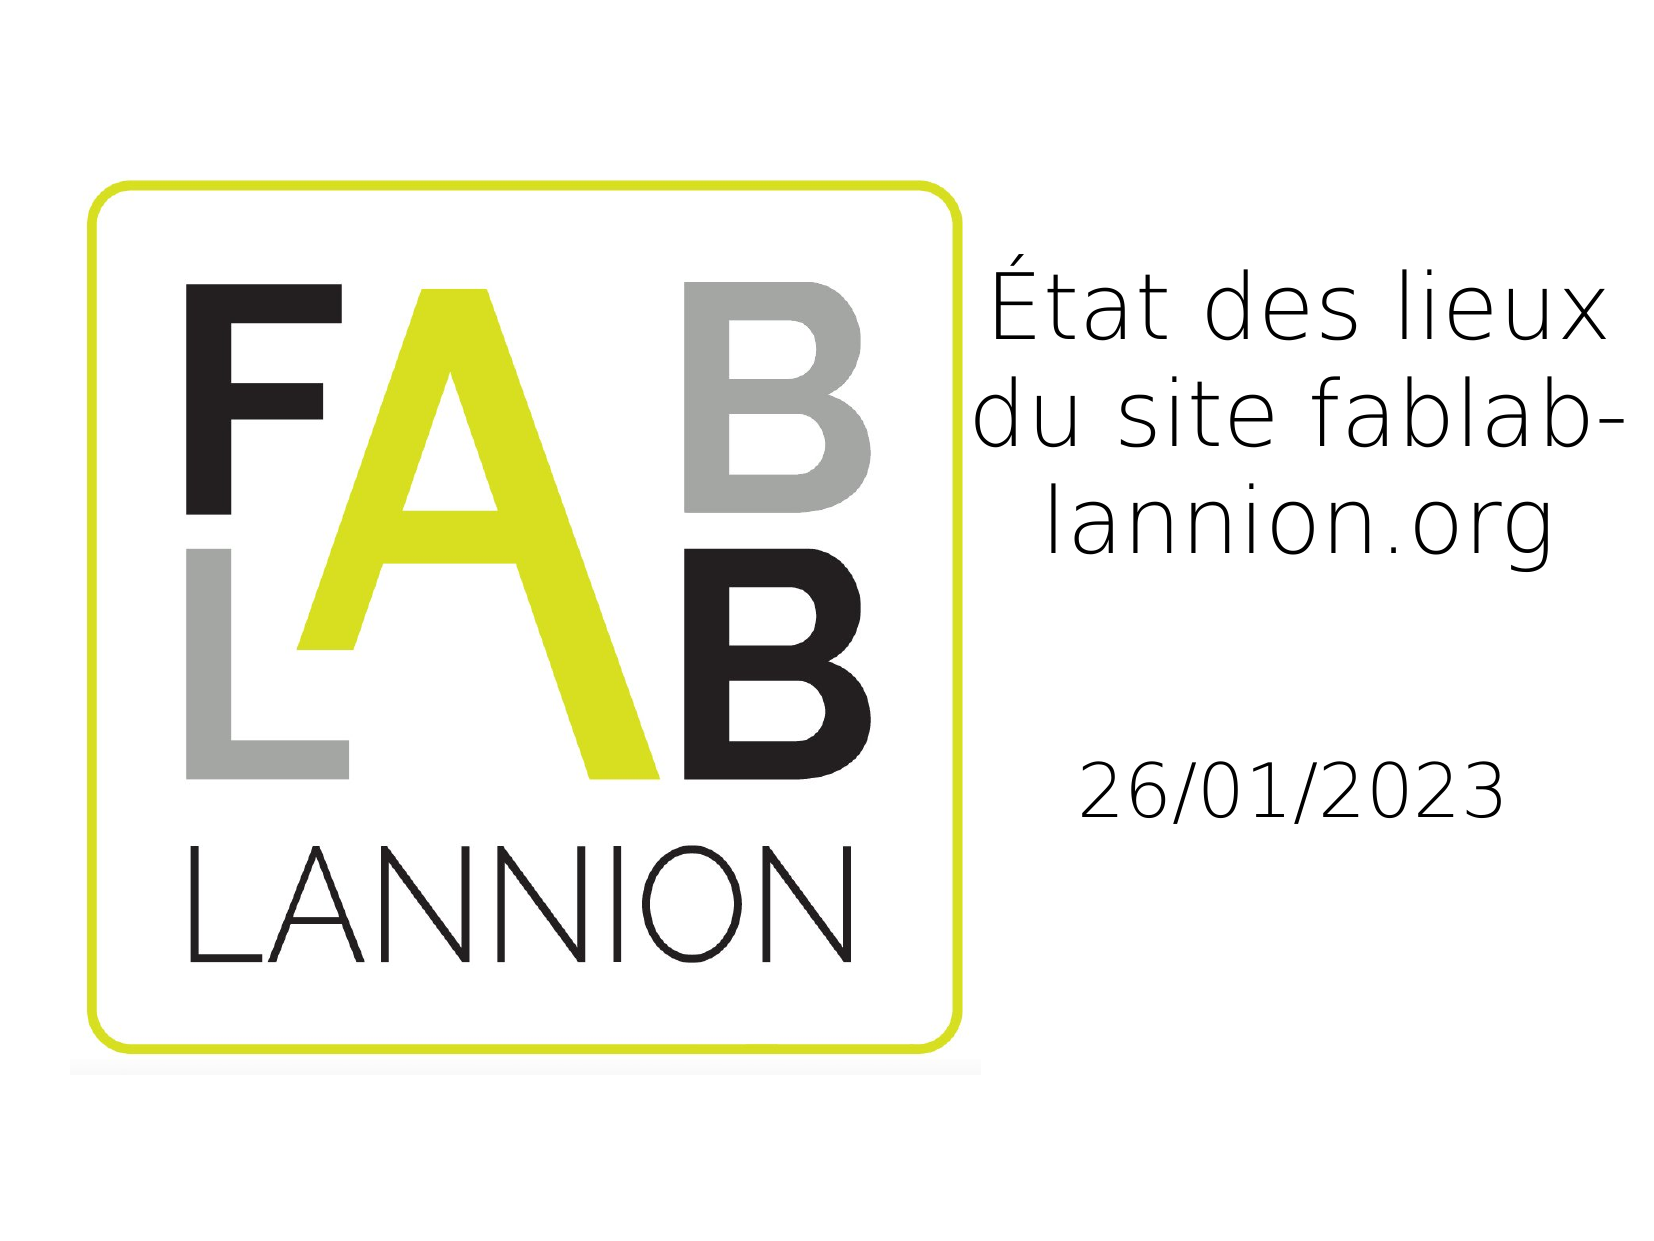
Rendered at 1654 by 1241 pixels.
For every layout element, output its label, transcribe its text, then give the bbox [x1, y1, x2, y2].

title État des lieux du site fablab-lannion.org [968, 200, 1630, 629]
picture [70, 165, 981, 1075]
title 26/01/2023 [980, 685, 1607, 900]
